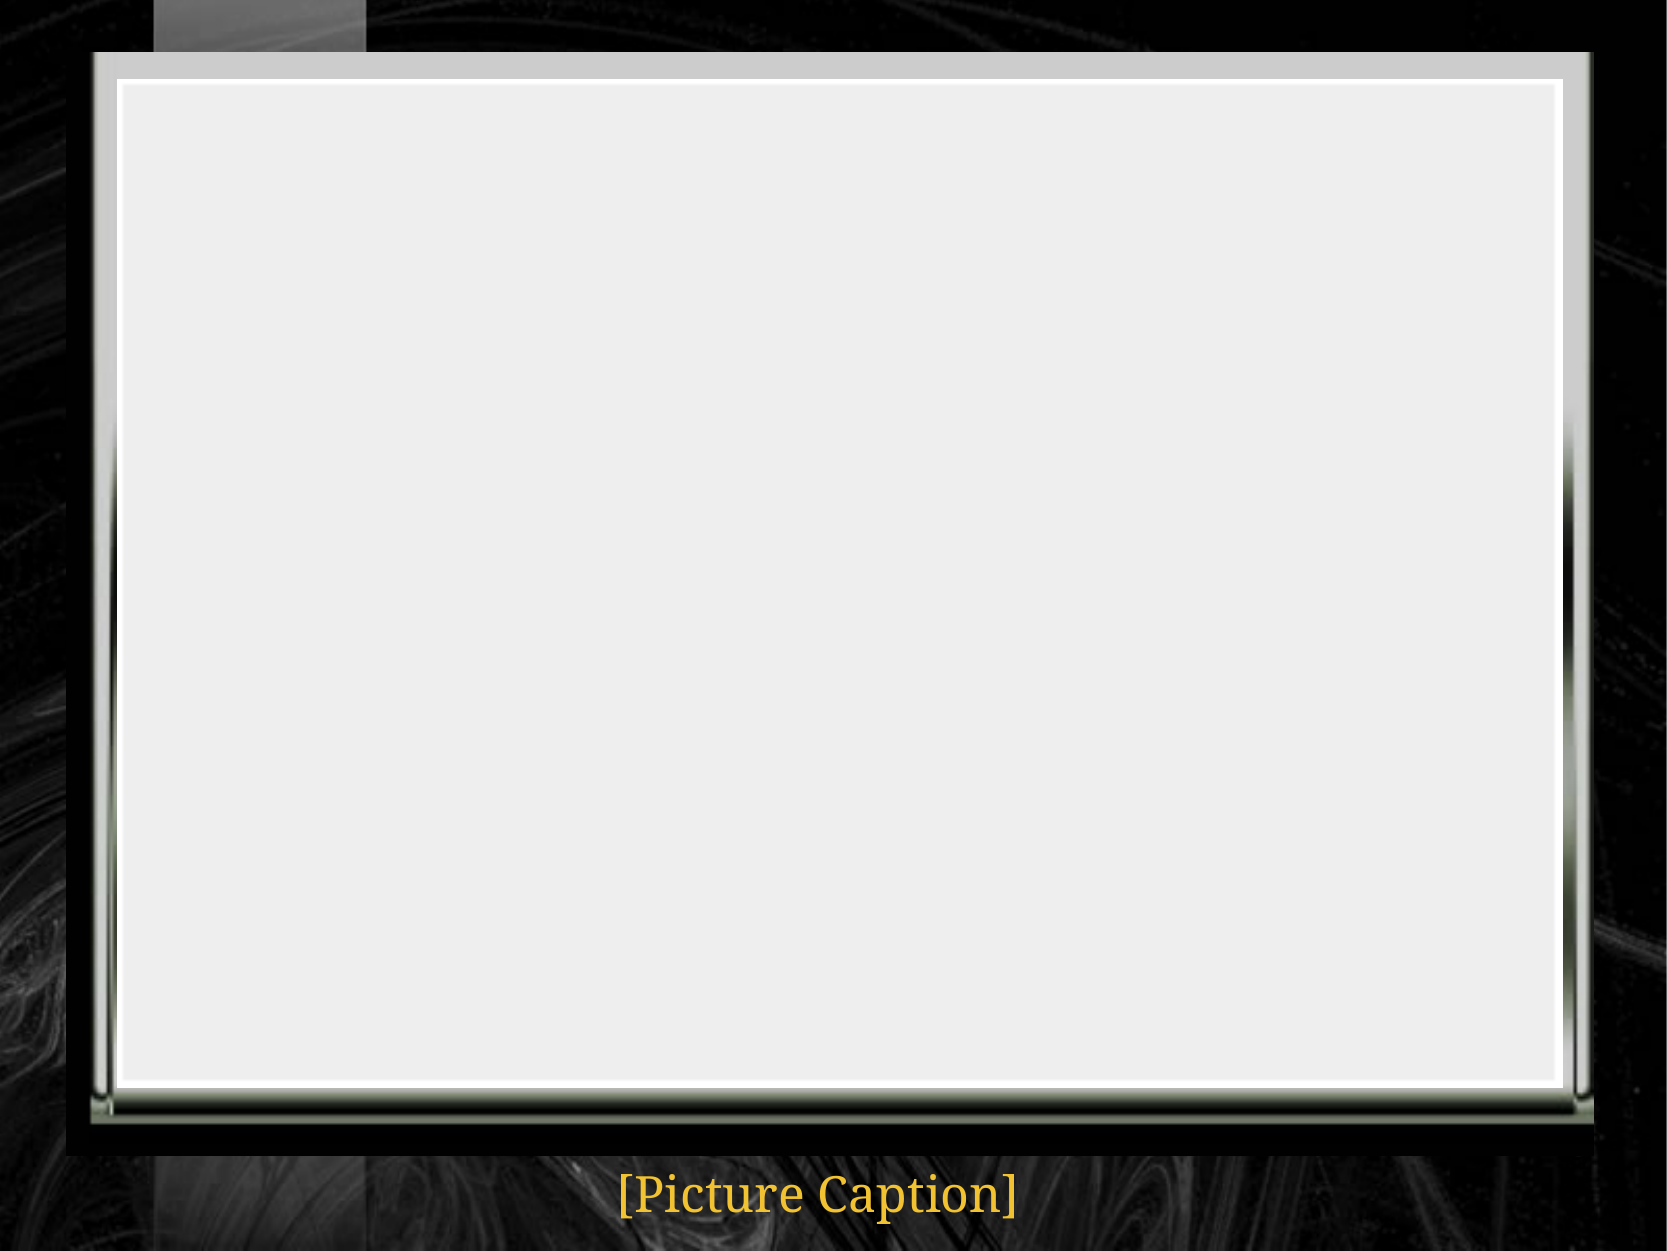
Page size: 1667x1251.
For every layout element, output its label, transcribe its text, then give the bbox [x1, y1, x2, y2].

picture [0, 0, 1667, 1251]
title [Picture Caption] [78, 1160, 1558, 1229]
